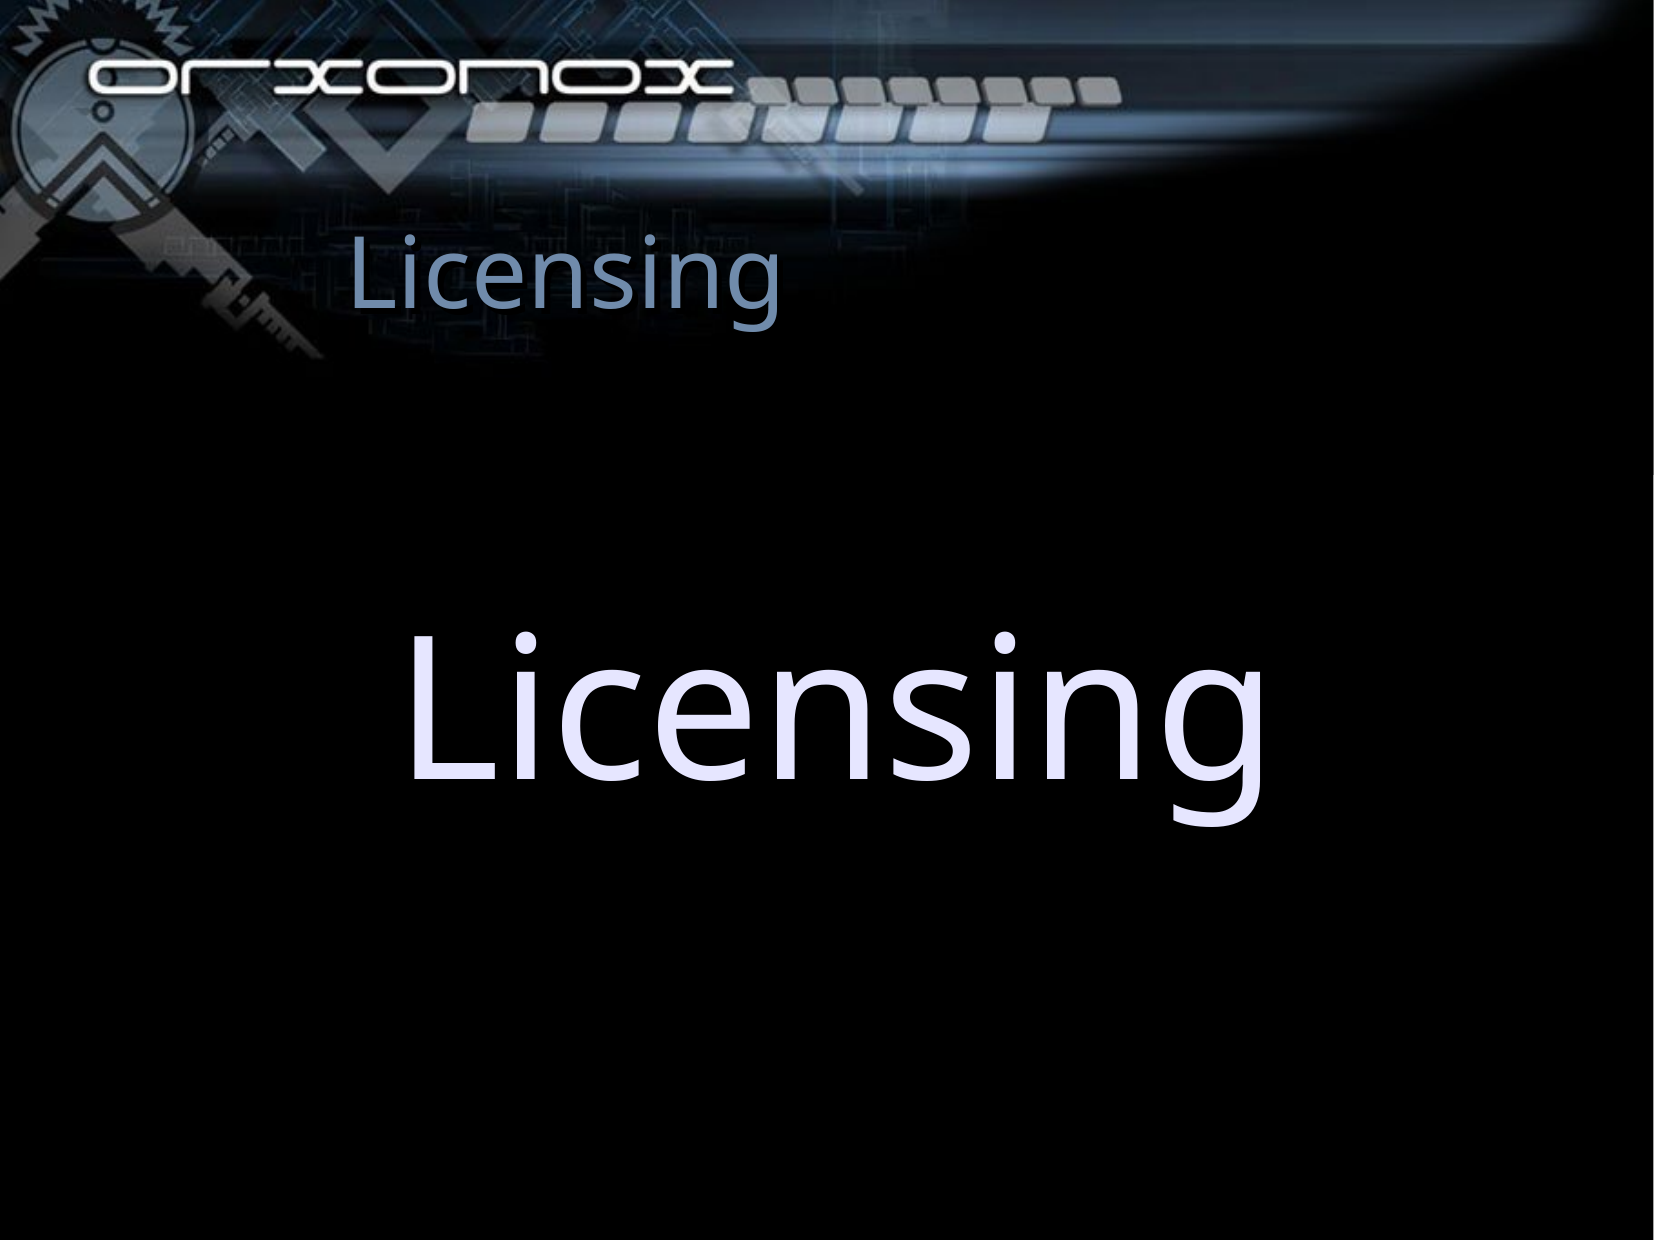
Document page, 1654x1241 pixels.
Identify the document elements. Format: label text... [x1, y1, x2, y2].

picture [0, 0, 1654, 475]
text_box Licensing [255, 561, 1418, 844]
text_box Licensing [330, 194, 1306, 326]
